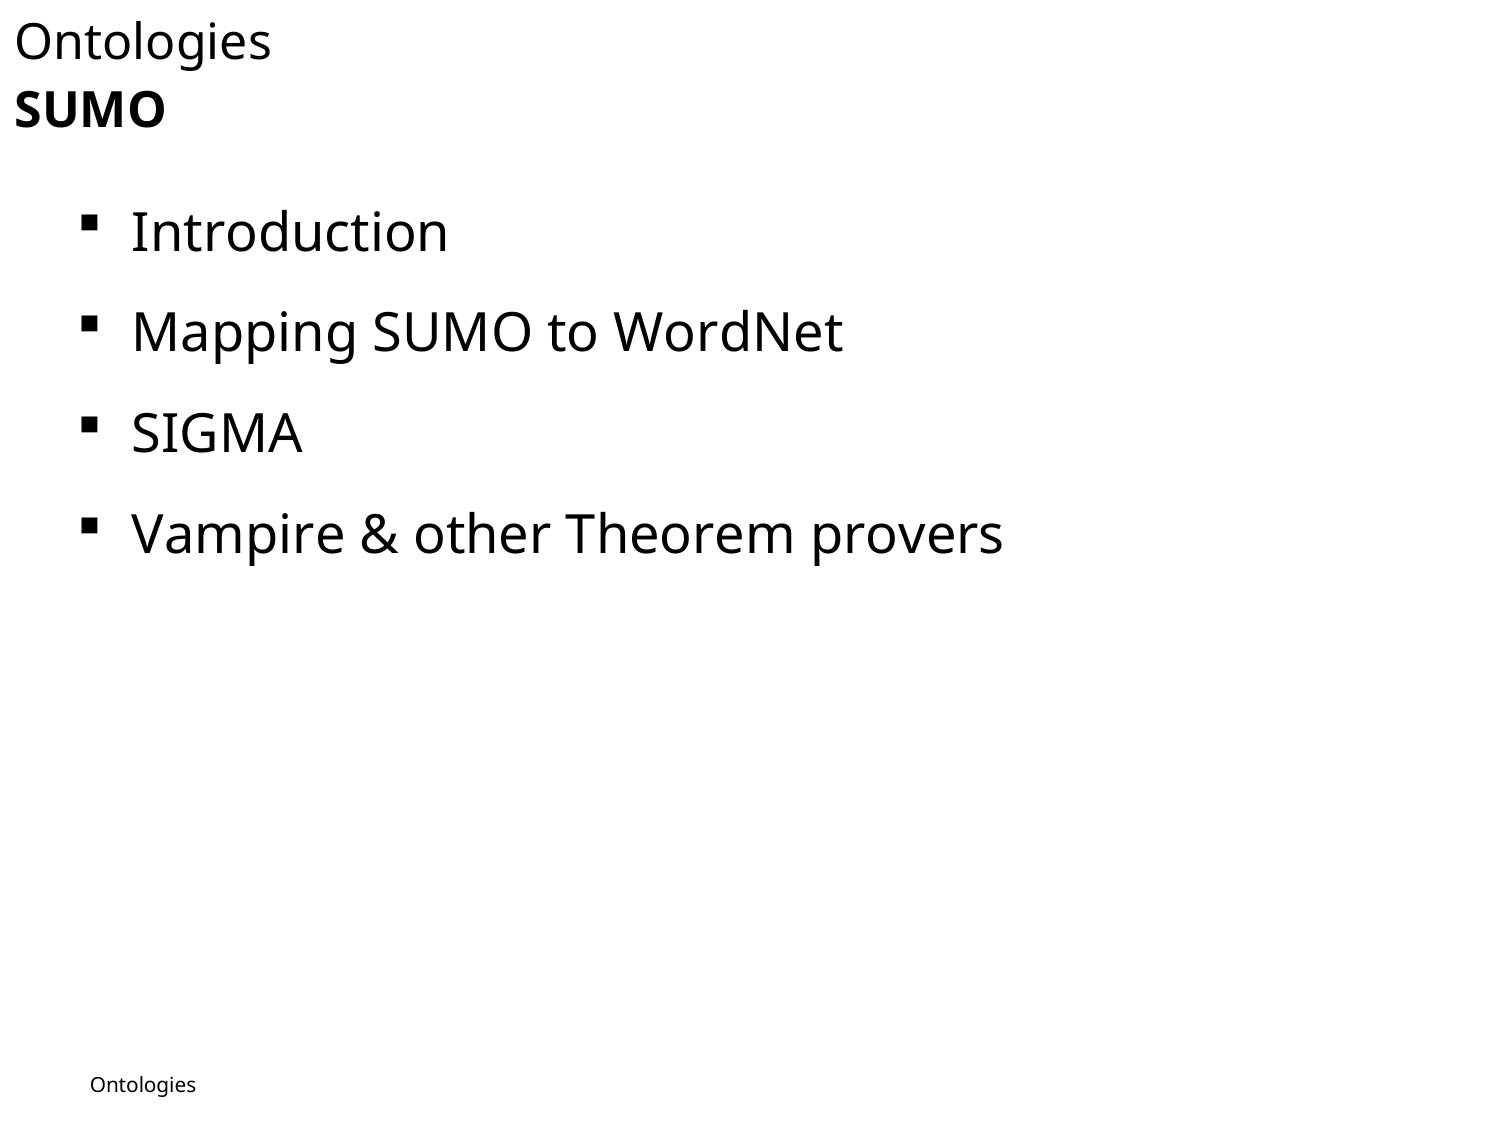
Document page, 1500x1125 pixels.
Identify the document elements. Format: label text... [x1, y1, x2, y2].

title Ontologies SUMO [0, 0, 1401, 151]
list Introduction Mapping SUMO to WordNet SIGMA Vampire & other Theorem provers [62, 174, 1463, 1013]
